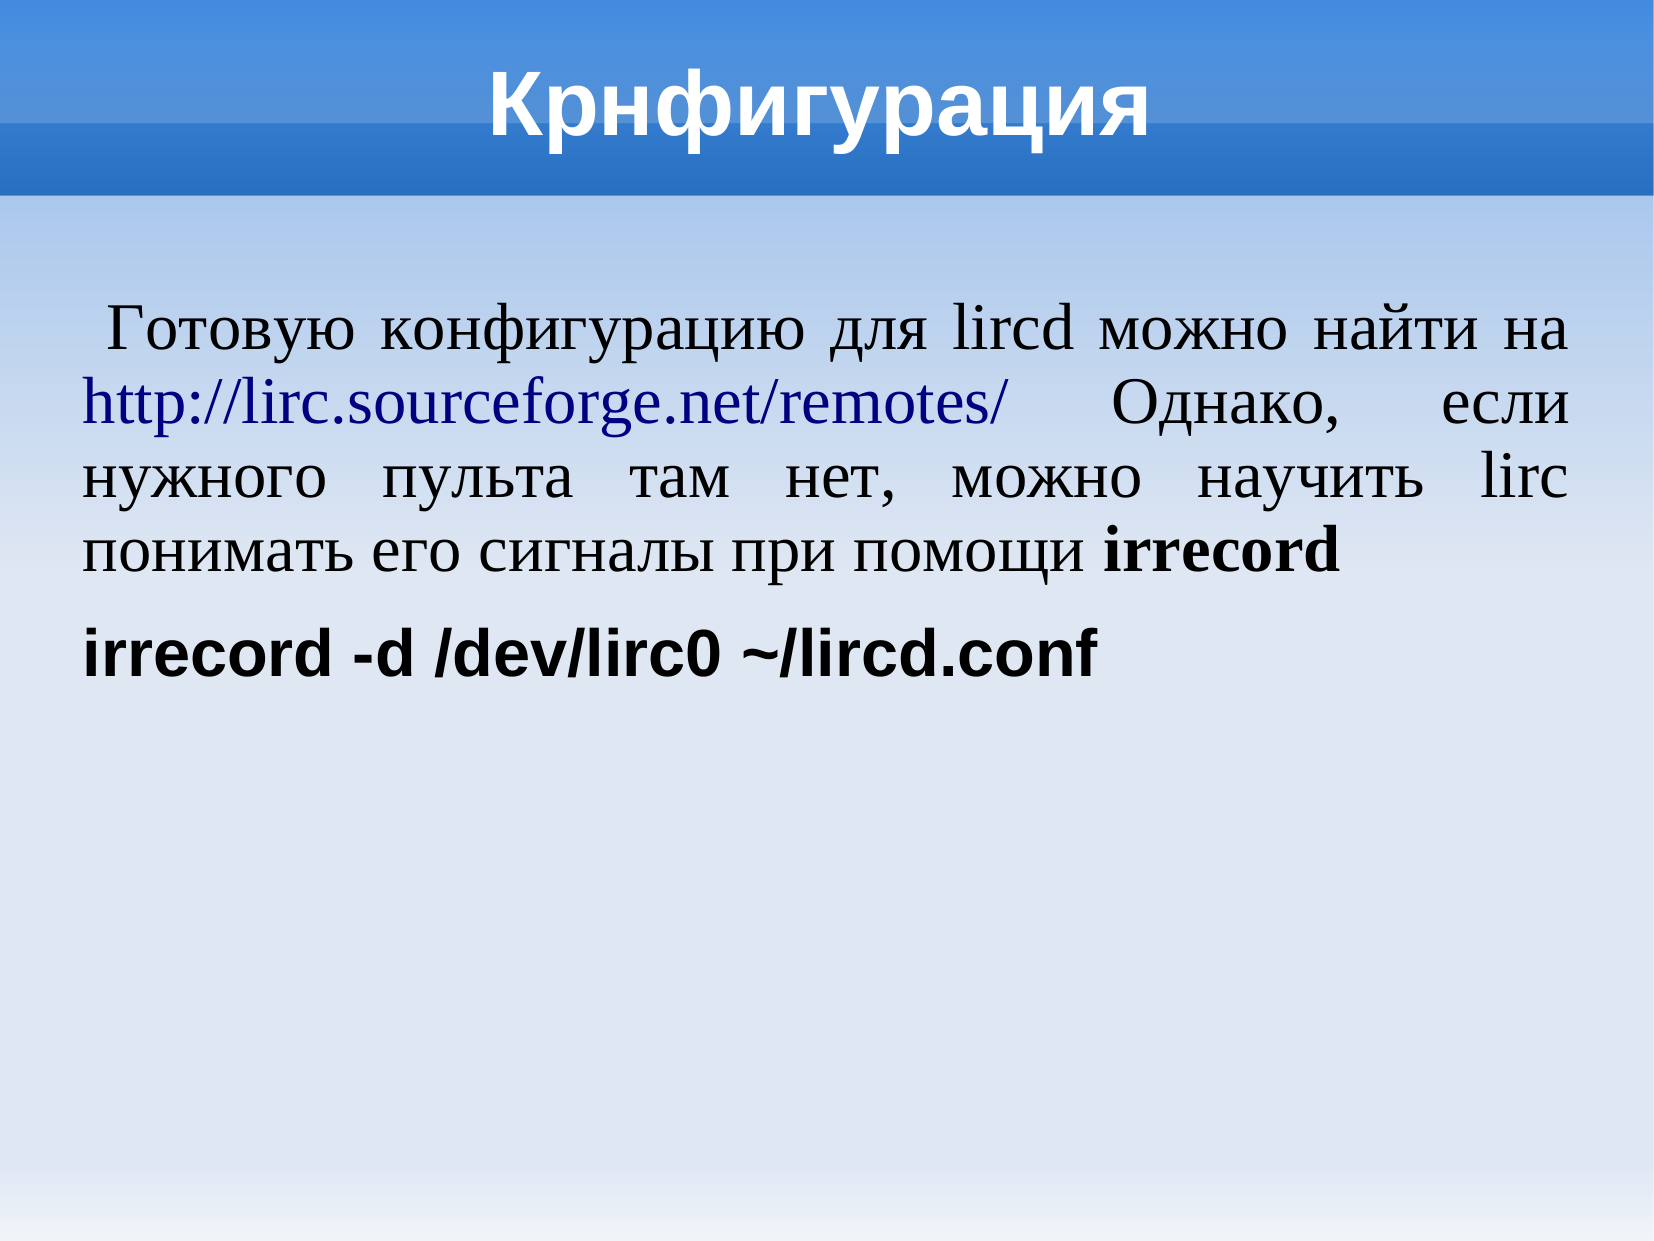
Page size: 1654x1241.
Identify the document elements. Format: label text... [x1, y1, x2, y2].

picture [0, 0, 1654, 1241]
list Готовую конфигурацию для lircd можно найти на http://lirc.sourceforge.net/remotes/ Однако, если нужного пульта там нет, можно научить lirc понимать его сигналы при помощи irrecord irrecord -d /dev/lirc0 ~/lircd.conf [82, 290, 1571, 1094]
title Крнфигурация [76, 7, 1565, 200]
